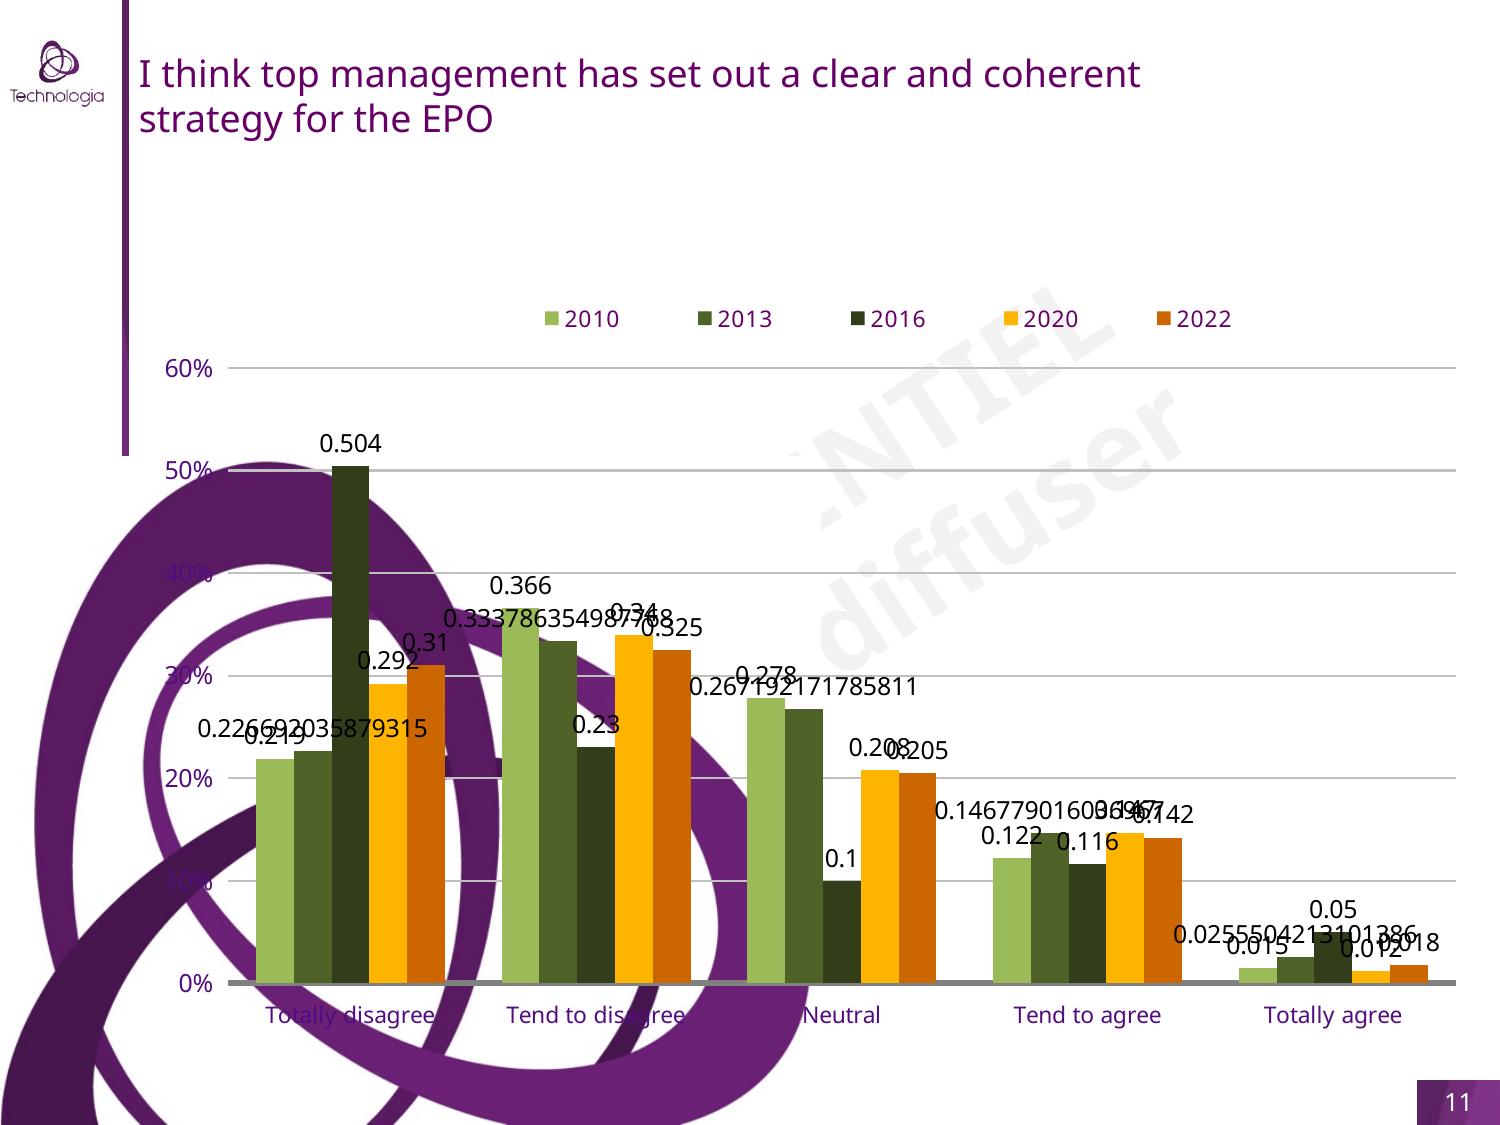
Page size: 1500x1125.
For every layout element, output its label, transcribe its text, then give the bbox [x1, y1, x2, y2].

title I think top management has set out a clear and coherent strategy for the EPO [123, 42, 1282, 185]
picture [0, 0, 821, 1125]
picture [1417, 1080, 1500, 1125]
chart [123, 215, 1460, 1083]
picture [0, 33, 113, 114]
